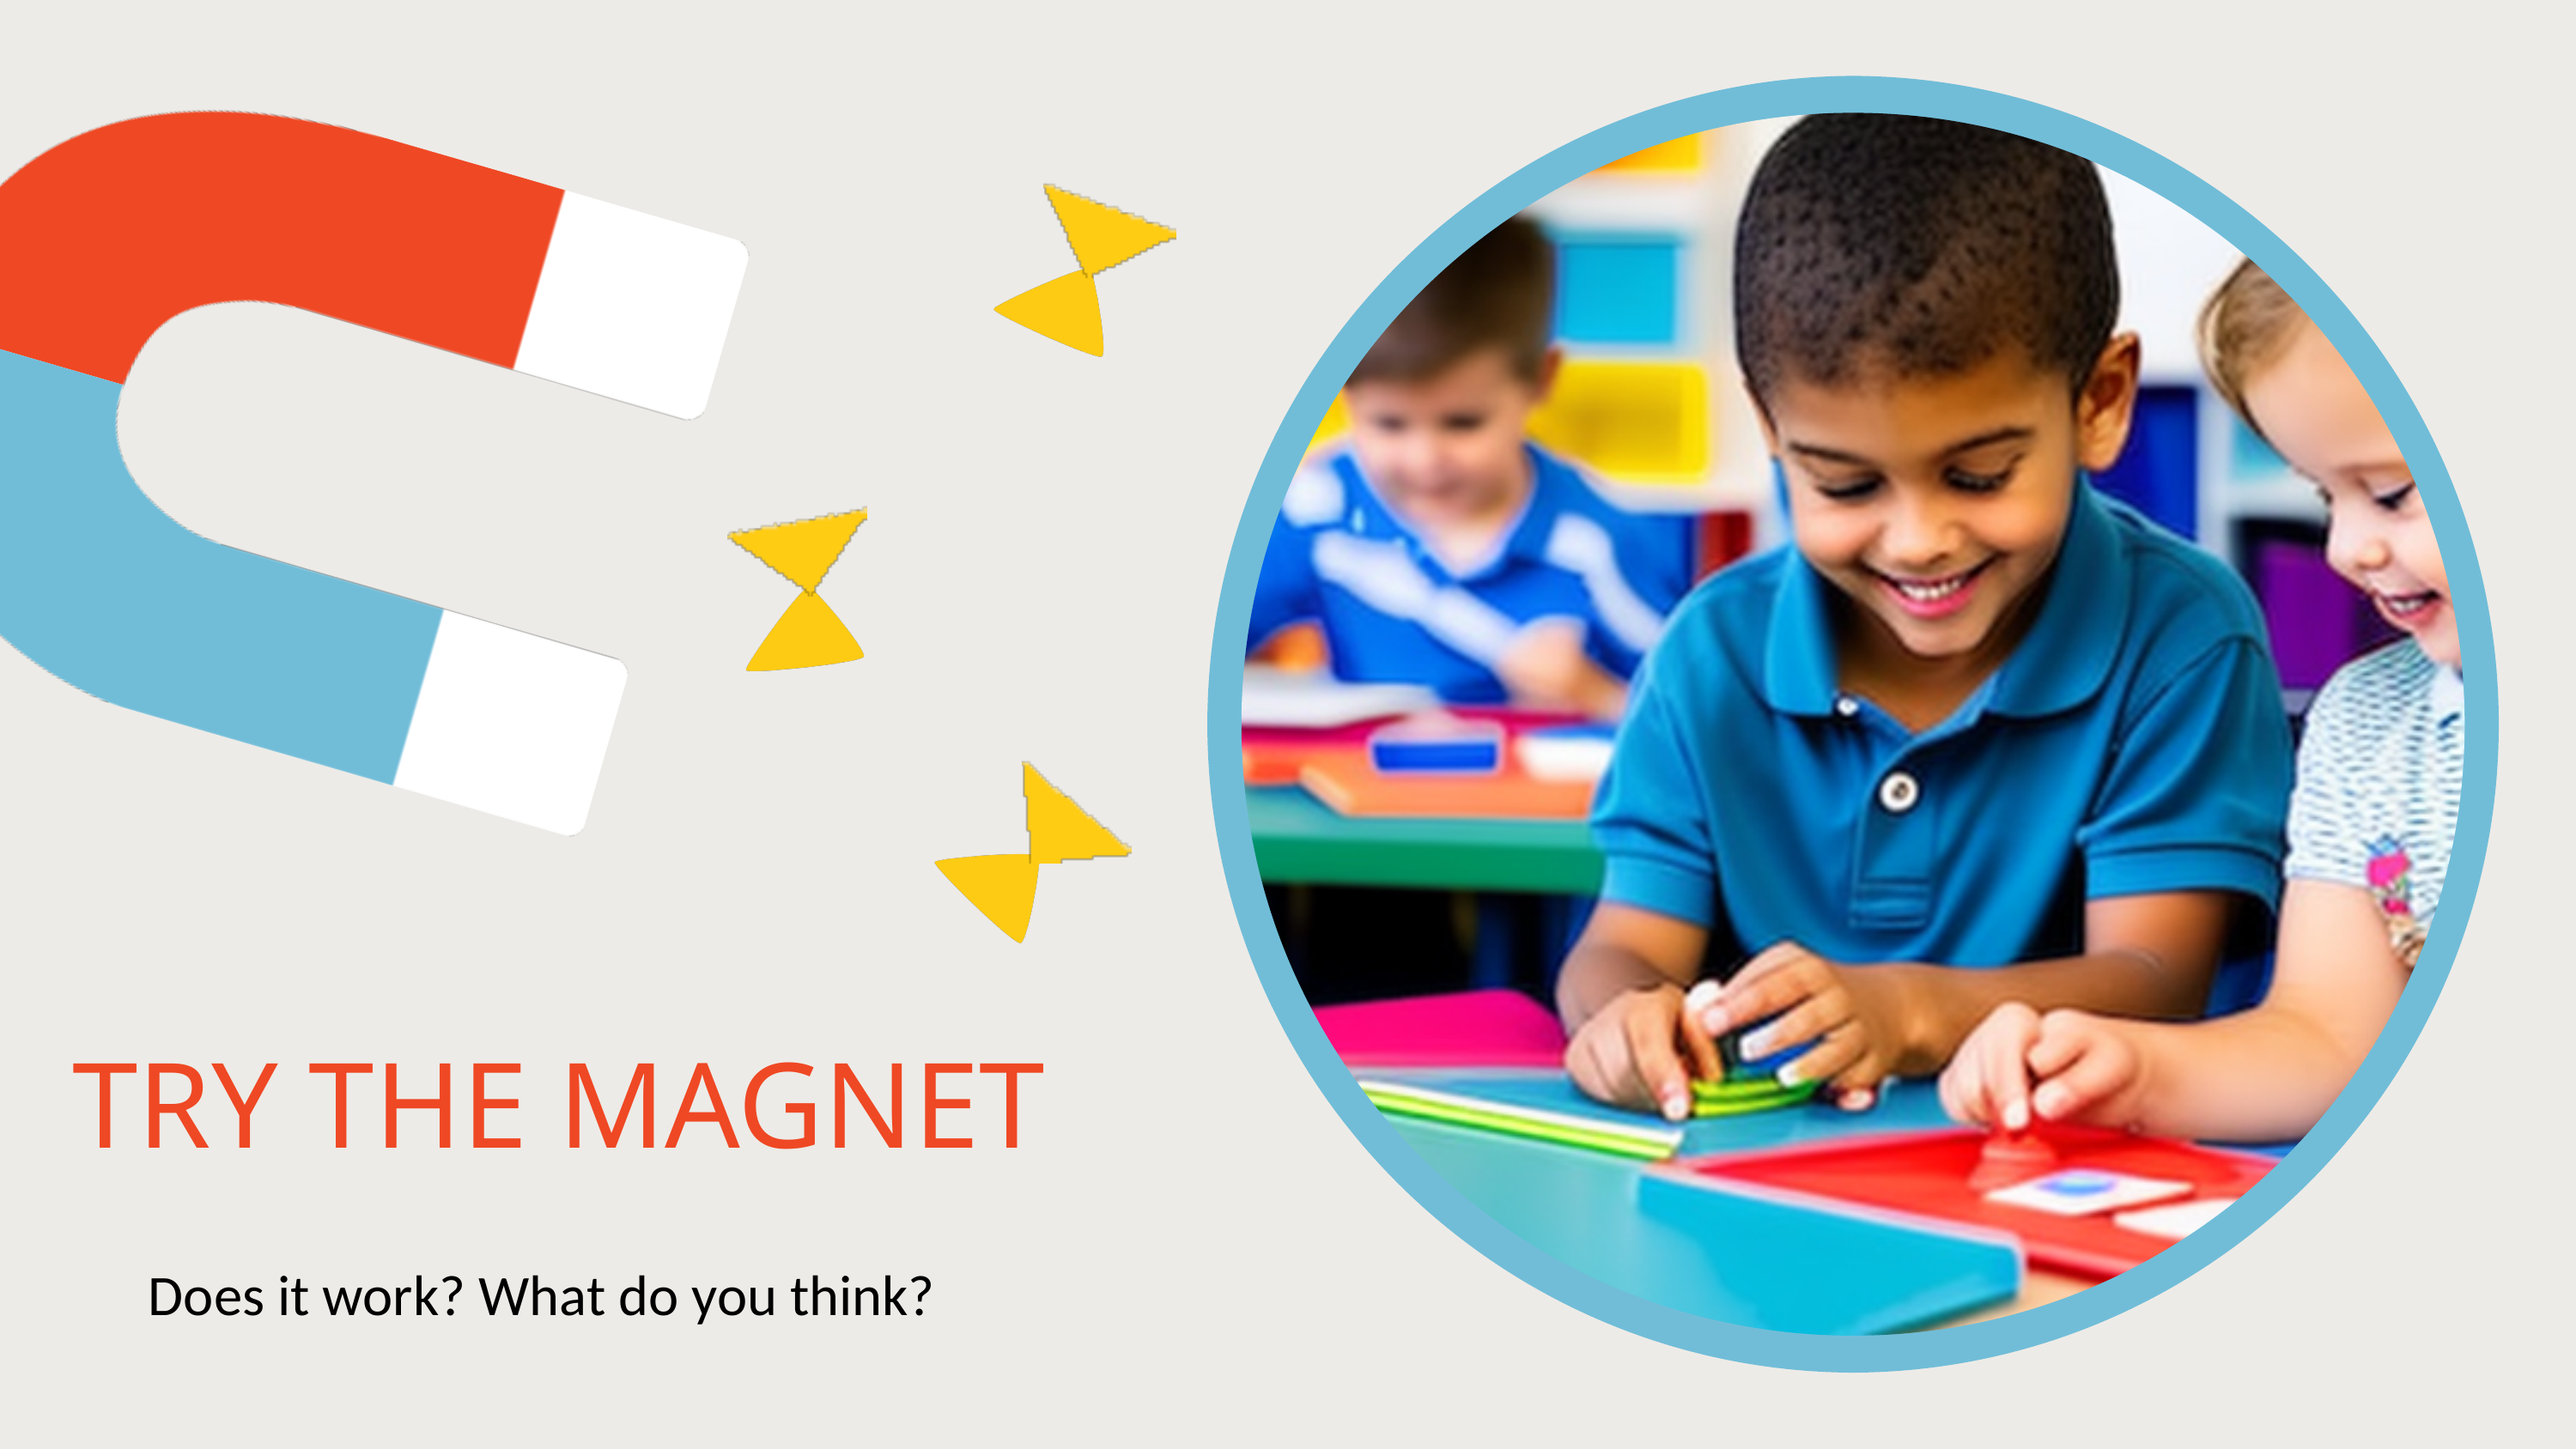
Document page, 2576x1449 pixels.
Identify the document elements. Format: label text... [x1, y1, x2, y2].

picture [0, 26, 753, 840]
text_box [1207, 76, 2500, 1373]
text_box TRY THE MAGNET [72, 1016, 1216, 1172]
picture [727, 458, 869, 685]
picture [988, 144, 1176, 363]
picture [925, 755, 1132, 950]
text_box Does it work? What do you think? [135, 1245, 1322, 1355]
